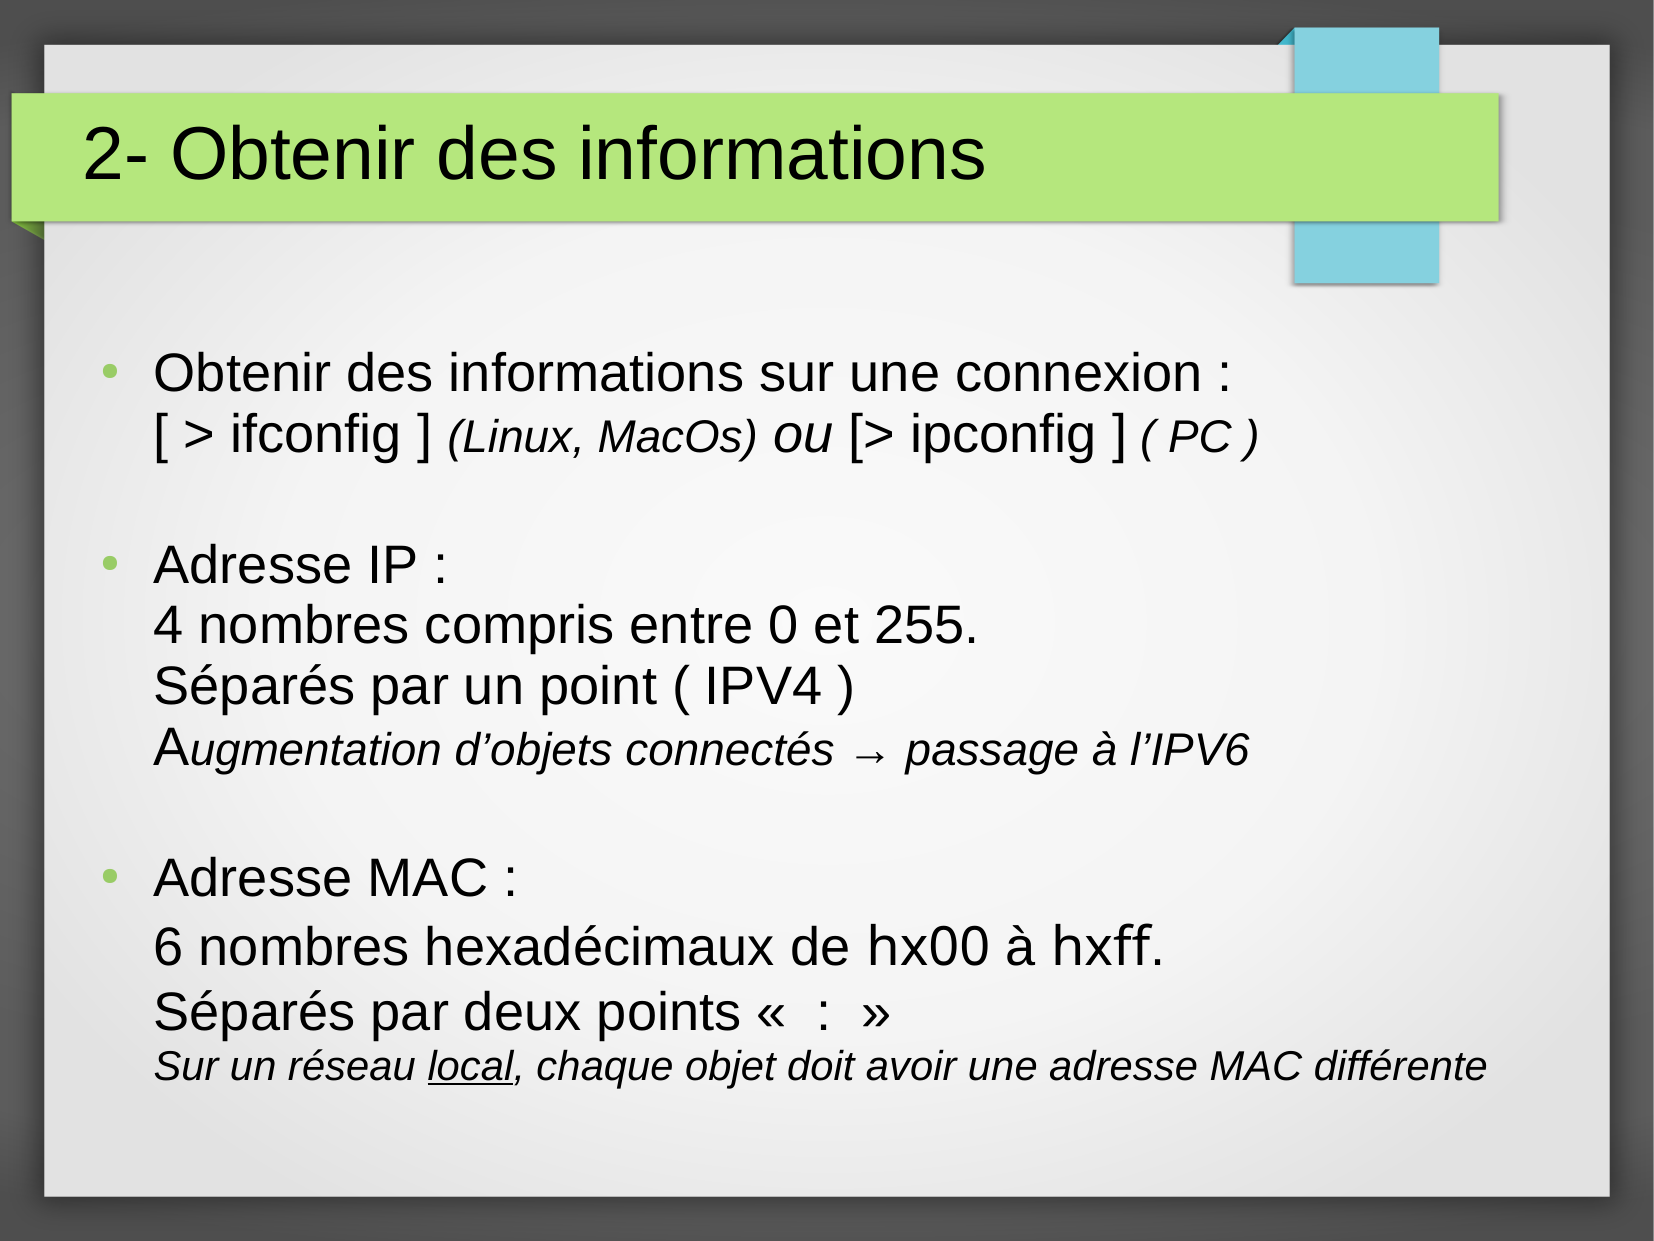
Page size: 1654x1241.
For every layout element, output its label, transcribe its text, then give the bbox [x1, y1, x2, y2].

list Obtenir des informations sur une connexion : [ > ifconfig ] (Linux, MacOs) ou [> ipconfig ] ( PC ) Adresse IP : 4 nombres compris entre 0 et 255. Séparés par un point ( IPV4 ) Augmentation d’objets connectés → passage à l’IPV6 Adresse MAC : 6 nombres hexadécimaux de hx00 à hxff. Séparés par deux points « : » Sur un réseau local, chaque objet doit avoir une adresse MAC différente [82, 342, 1595, 1170]
title 2- Obtenir des informations [82, 94, 1264, 213]
picture [0, 0, 1654, 1241]
